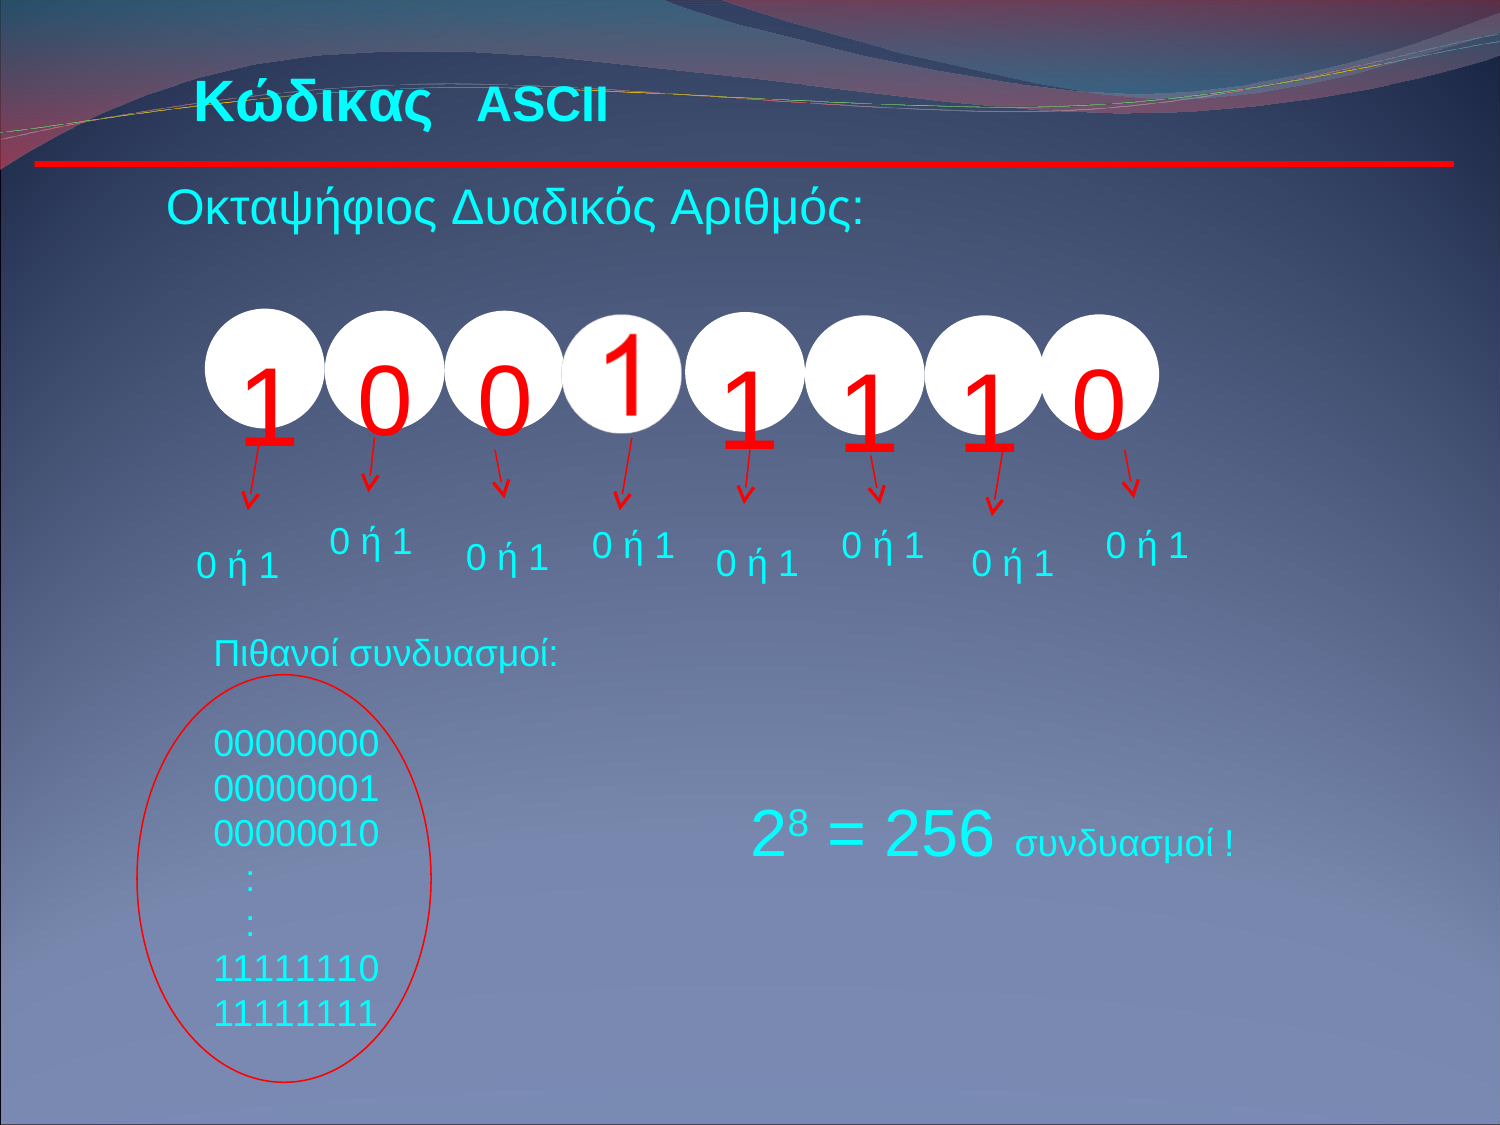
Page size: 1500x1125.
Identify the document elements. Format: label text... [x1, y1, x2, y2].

text_box 0 [370, 372, 400, 429]
text_box 0 ή 1 [700, 531, 815, 592]
text_box 0 [1039, 314, 1160, 433]
text_box 0 [1084, 376, 1114, 433]
text_box 0 [490, 372, 520, 429]
text_box 0 ή 1 [1090, 513, 1205, 574]
text_box 0 [444, 310, 525, 429]
text_box 0 ή 1 [181, 533, 296, 594]
text_box Πιθανοί συνδυασμοί: 00000000 00000001 00000010 : : 11111110 11111111 [198, 676, 430, 1042]
text_box 0 ή 1 [826, 513, 941, 574]
text_box 0 ή 1 [577, 513, 691, 574]
text_box 0 [324, 310, 444, 429]
text_box 0 ή 1 [314, 509, 429, 570]
text_box 0 ή 1 [956, 531, 1071, 592]
text_box 0 ή 1 [451, 525, 565, 586]
text_box 1 [204, 308, 325, 429]
text_box 1 [685, 311, 805, 432]
text_box 1 [924, 315, 1042, 436]
picture [0, 0, 1500, 1125]
text_box 1 [804, 315, 925, 436]
text_box Κώδικας ASCII [178, 55, 1161, 141]
text_box 28 = 256 συνδυασμοί ! [735, 781, 1406, 878]
text_box Οκταψήφιος Δυαδικός Αριθμός: [151, 167, 1134, 333]
text_box Πιθανοί συνδυασμοί: 00000000 00000001 00000010 : : 11111110 11111111 [198, 621, 575, 1042]
